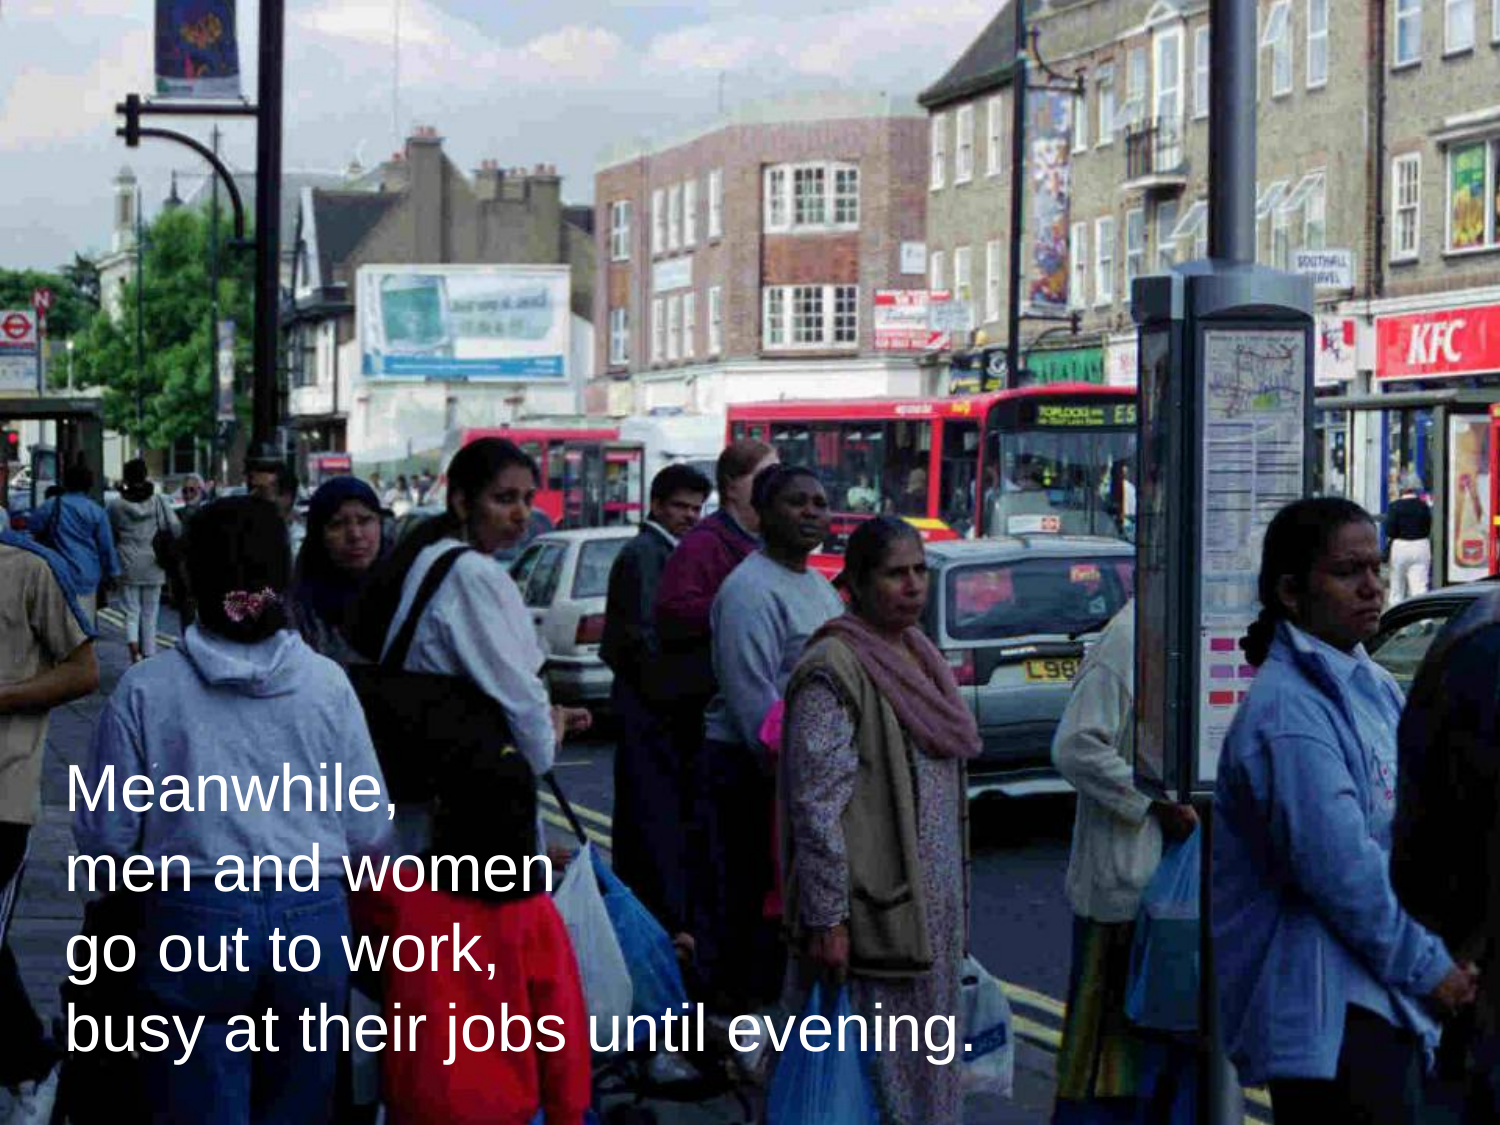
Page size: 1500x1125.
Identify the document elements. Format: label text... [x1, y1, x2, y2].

picture [0, 0, 1500, 1125]
text_box Meanwhile, men and women go out to work, busy at their jobs until evening. [50, 737, 1463, 1073]
